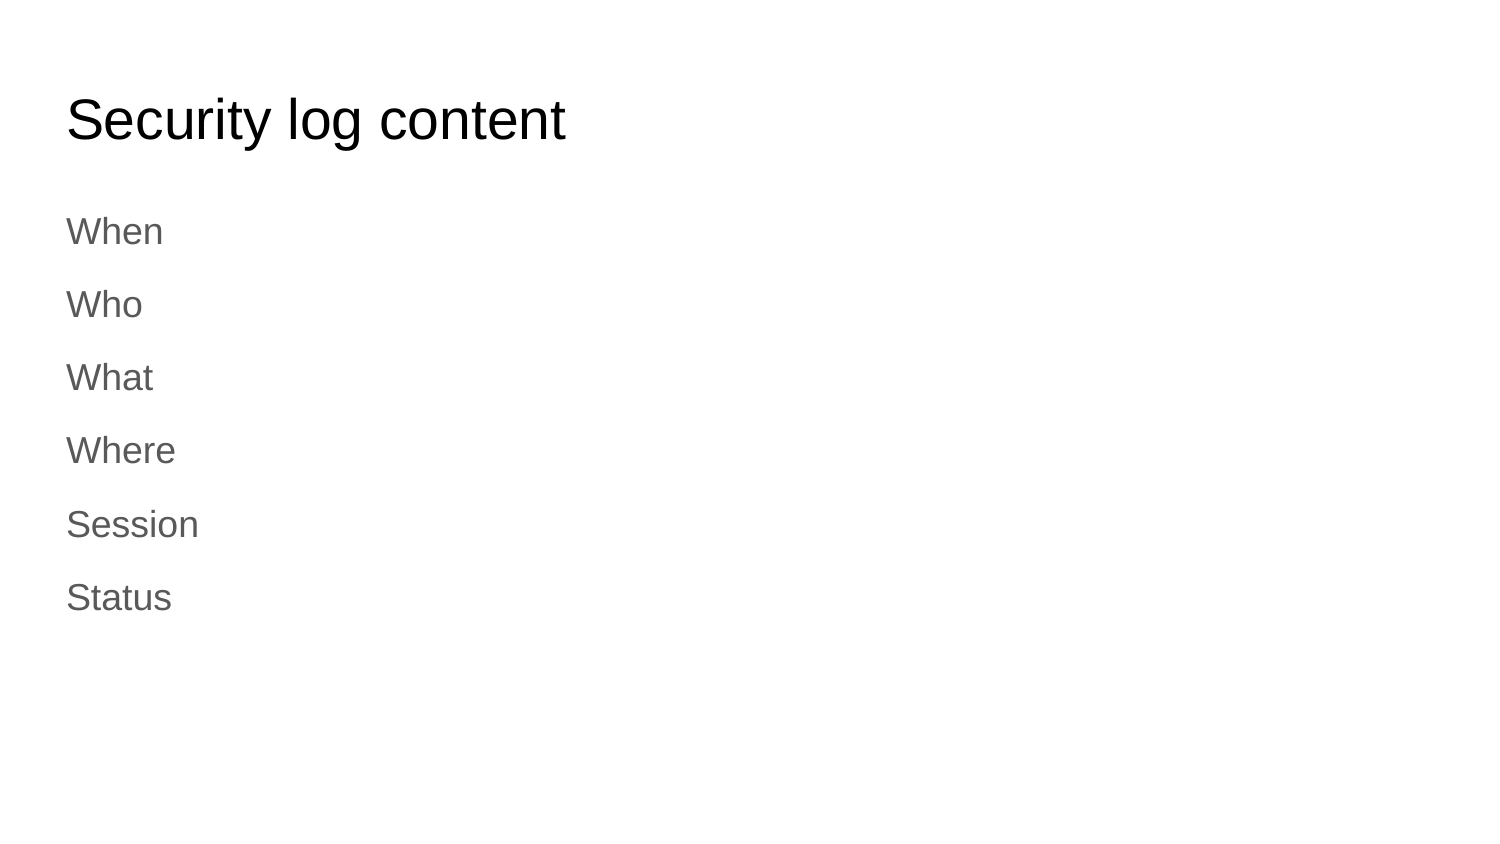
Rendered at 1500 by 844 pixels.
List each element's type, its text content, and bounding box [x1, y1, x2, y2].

title Security log content [51, 72, 1449, 167]
list When Who What Where Session Status [51, 189, 1449, 750]
